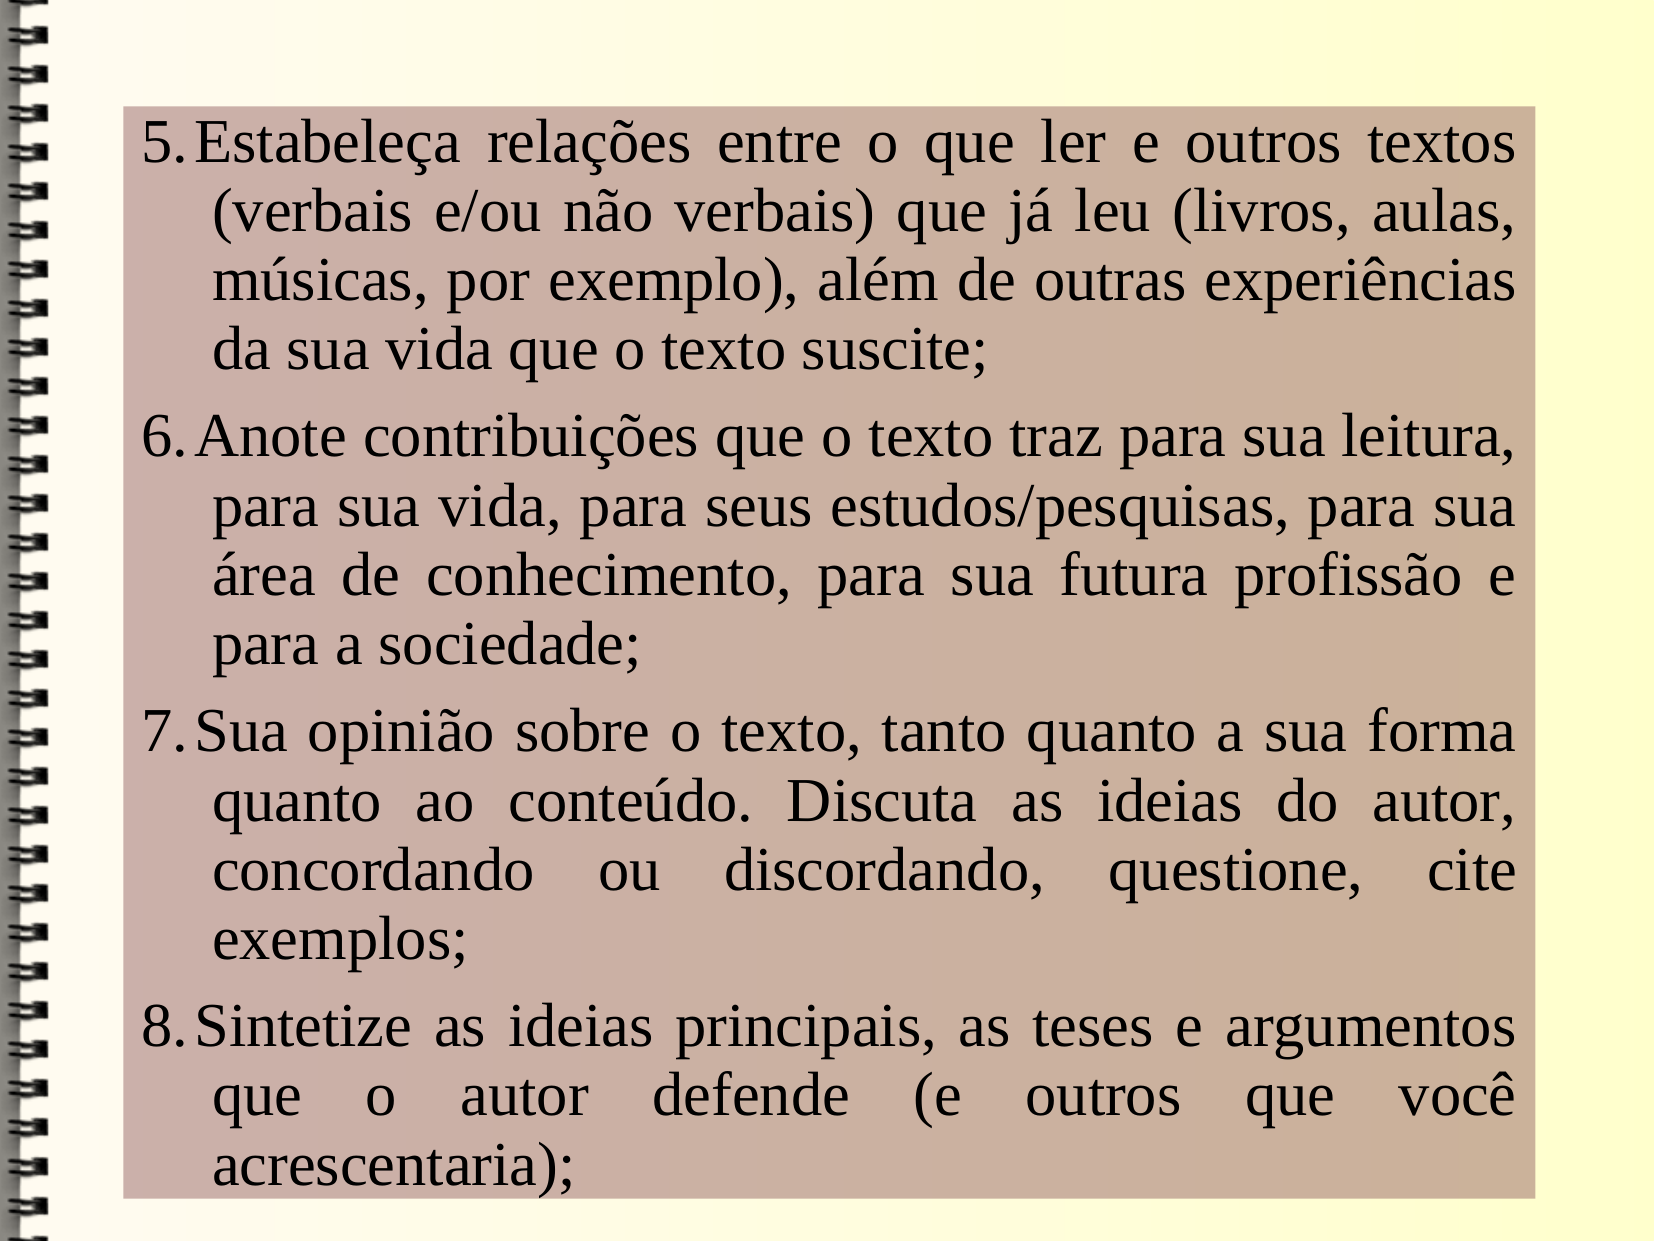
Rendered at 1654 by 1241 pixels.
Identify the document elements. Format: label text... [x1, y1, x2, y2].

picture [0, 0, 1654, 1241]
list Estabeleça relações entre o que ler e outros textos (verbais e/ou não verbais) que já leu (livros, aulas, músicas, por exemplo), além de outras experiências da sua vida que o texto suscite; Anote contribuições que o texto traz para sua leitura, para sua vida, para seus estudos/pesquisas, para sua área de conhecimento, para sua futura profissão e para a sociedade; Sua opinião sobre o texto, tanto quanto a sua forma quanto ao conteúdo. Discuta as ideias do autor, concordando ou discordando, questione, cite exemplos; Sintetize as ideias principais, as teses e argumentos que o autor defende (e outros que você acrescentaria); [123, 106, 1536, 1196]
